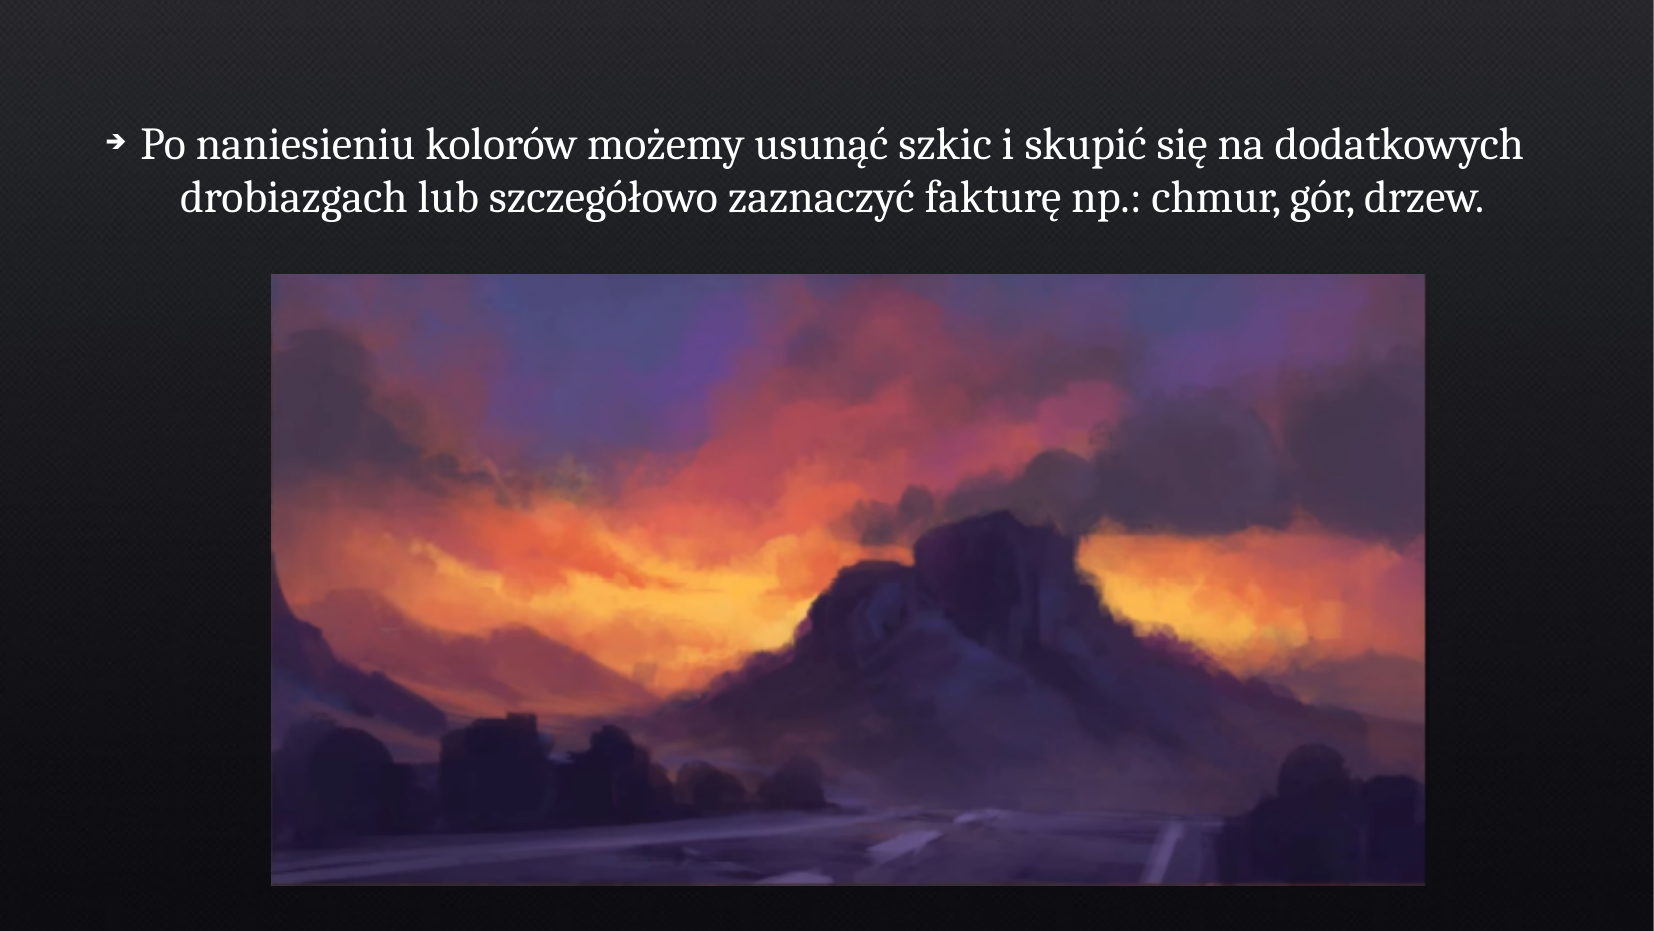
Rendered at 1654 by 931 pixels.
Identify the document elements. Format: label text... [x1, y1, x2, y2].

subtitle Po naniesieniu kolorów możemy usunąć szkic i skupić się na dodatkowych drobiazgach lub szczegółowo zaznaczyć fakturę np.: chmur, gór, drzew. [70, 0, 1560, 531]
picture [0, 0, 1654, 931]
